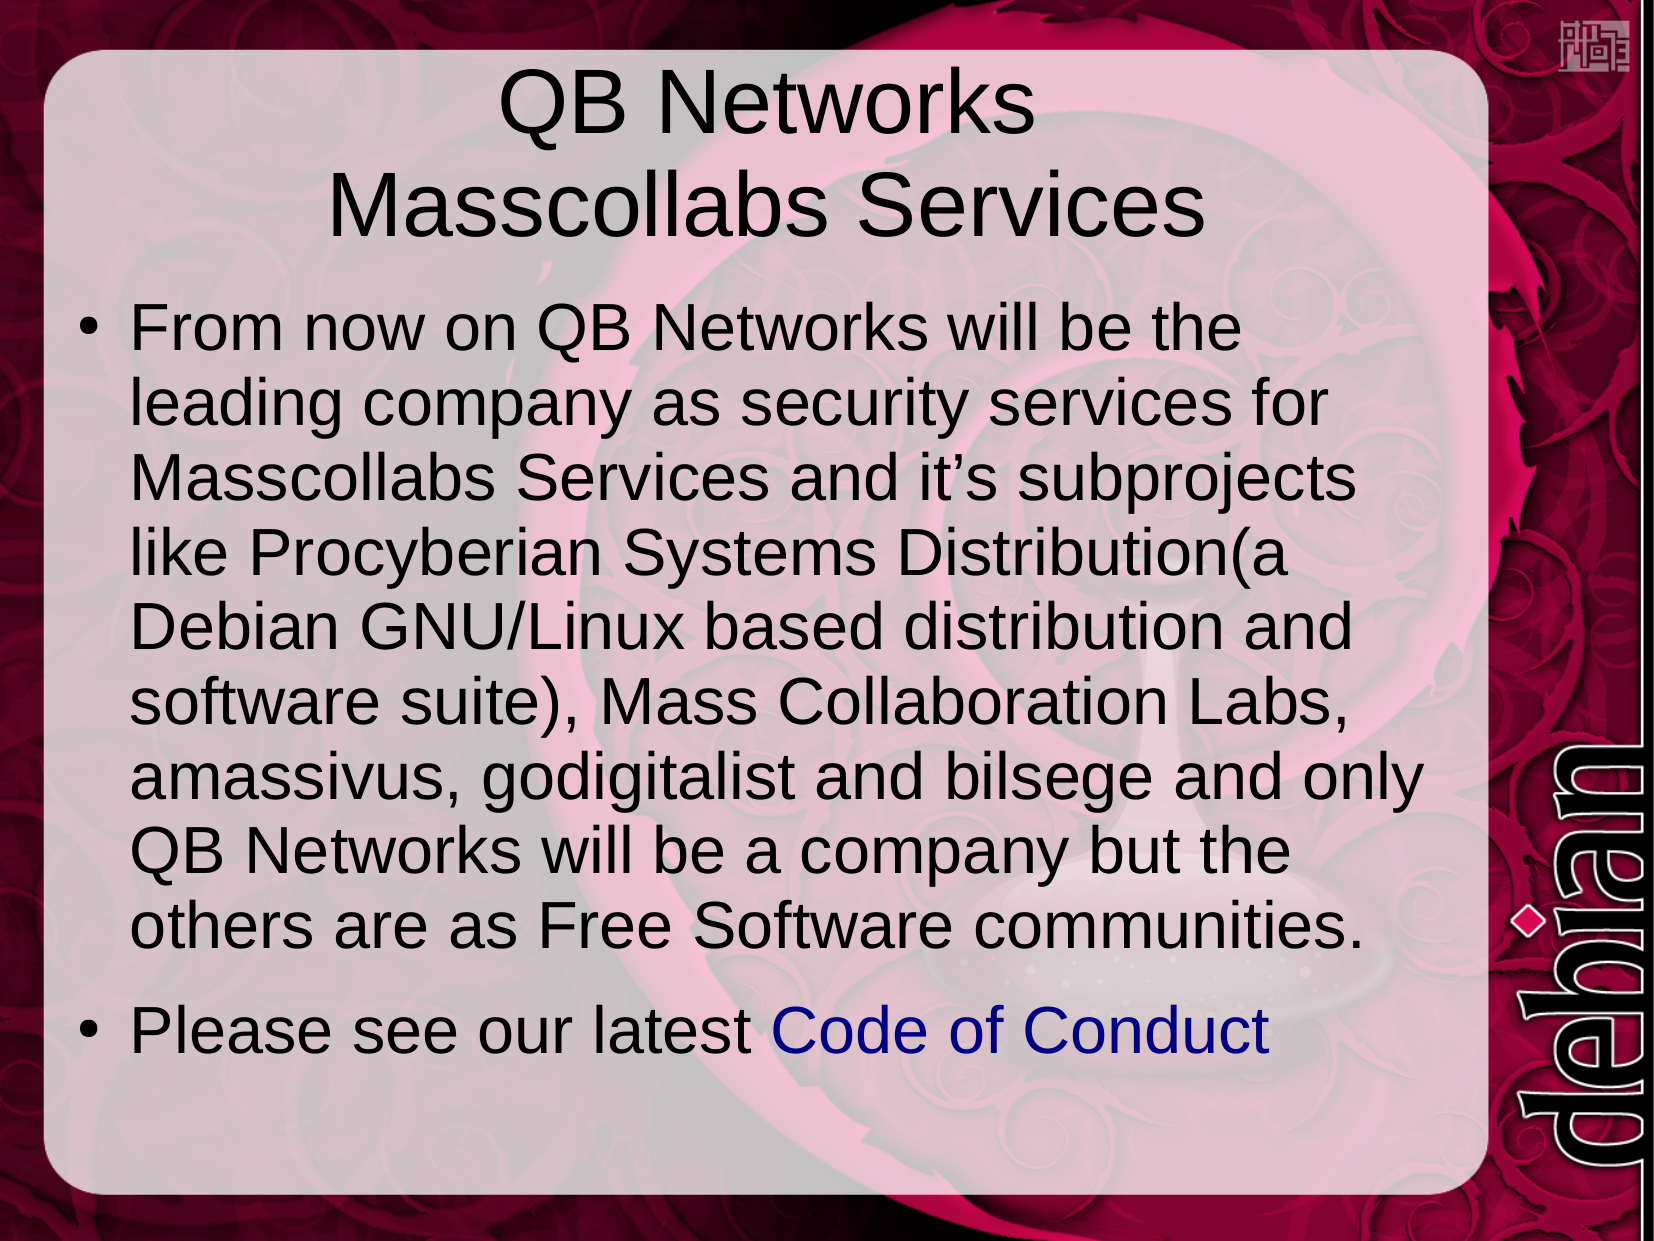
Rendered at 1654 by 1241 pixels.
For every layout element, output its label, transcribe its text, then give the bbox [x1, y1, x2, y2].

picture [0, 0, 1654, 1241]
list From now on QB Networks will be the leading company as security services for Masscollabs Services and it’s subprojects like Procyberian Systems Distribution(a Debian GNU/Linux based distribution and software suite), Mass Collaboration Labs, amassivus, godigitalist and bilsege and only QB Networks will be a company but the others are as Free Software communities. Please see our latest Code of Conduct [59, 290, 1477, 1109]
title QB Networks Masscollabs Services [59, 49, 1477, 257]
